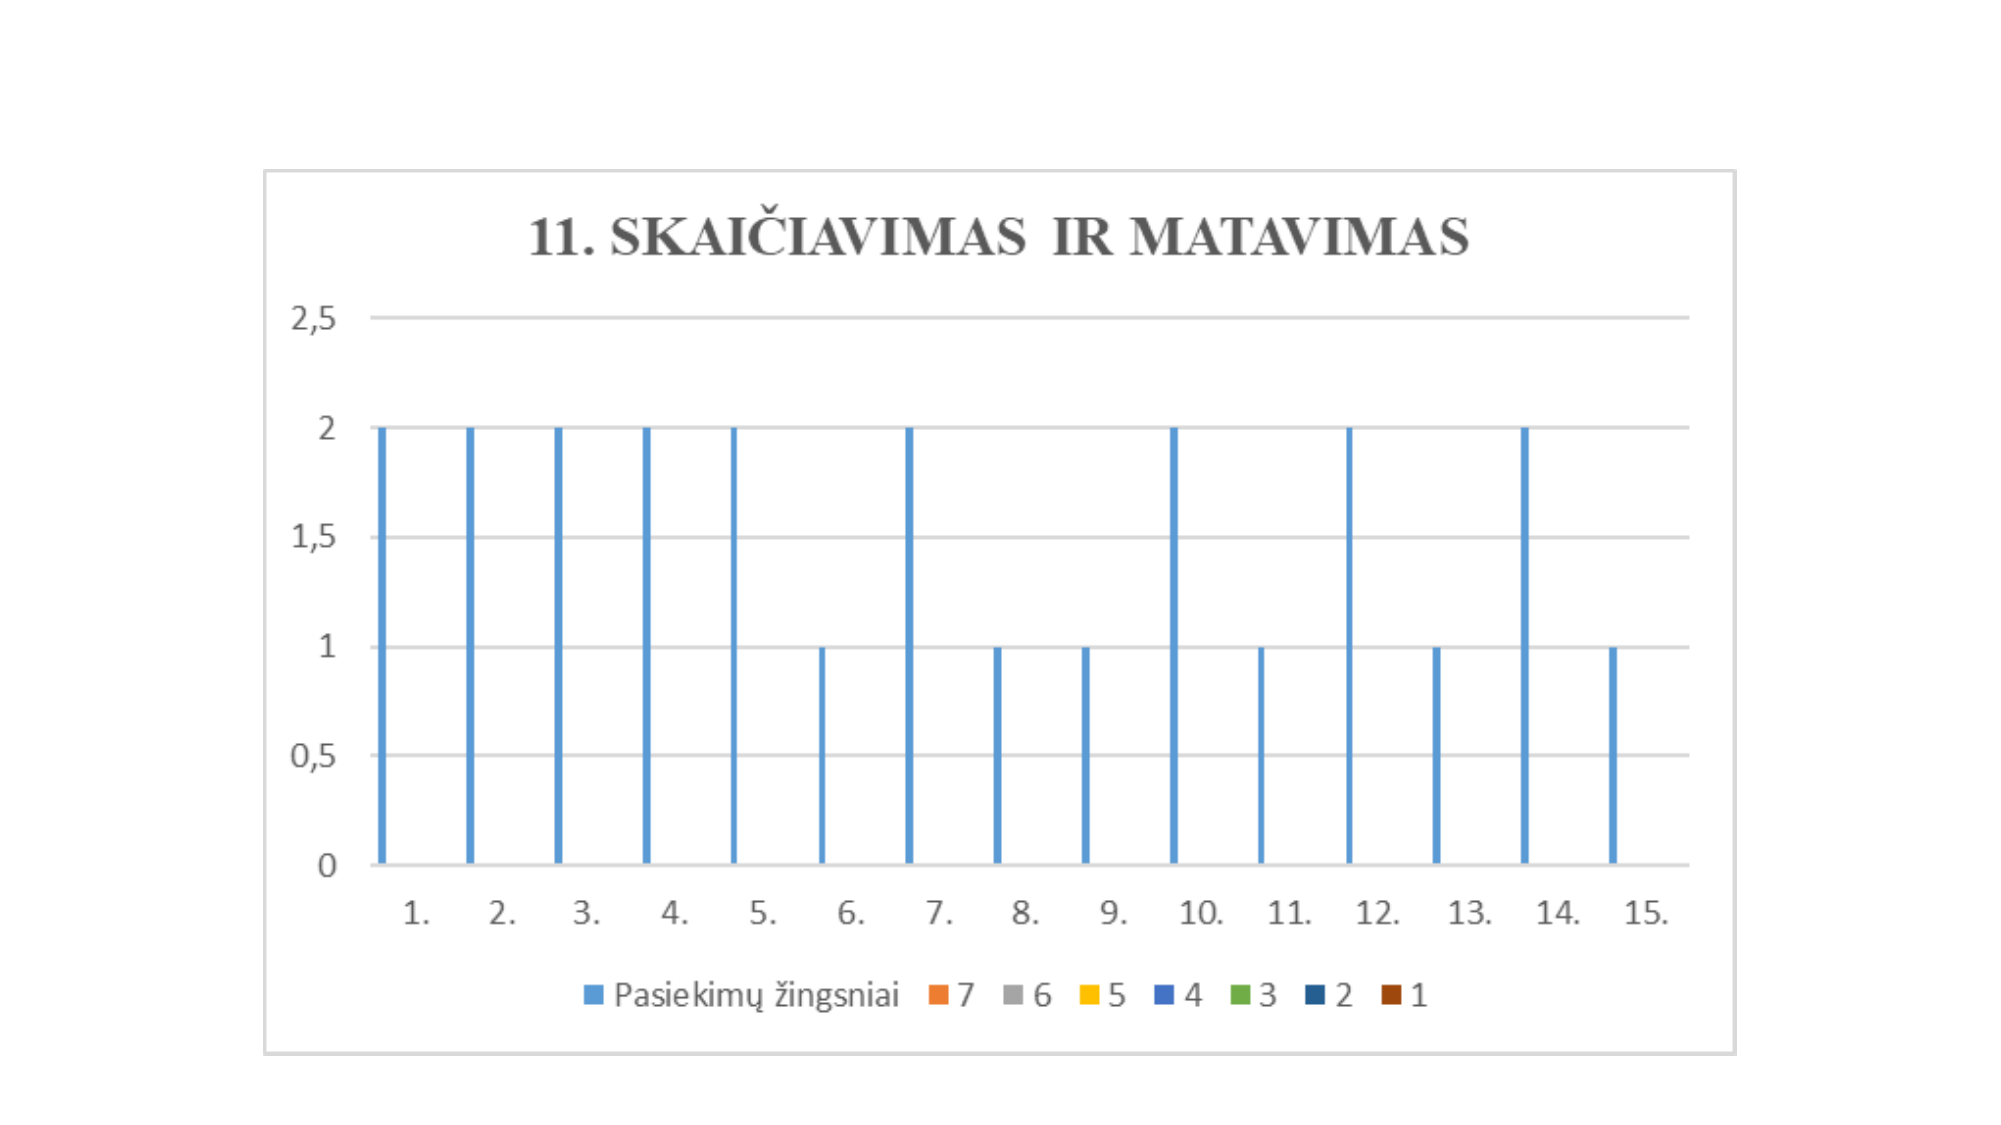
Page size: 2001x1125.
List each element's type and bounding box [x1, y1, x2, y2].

picture [263, 170, 1737, 1056]
